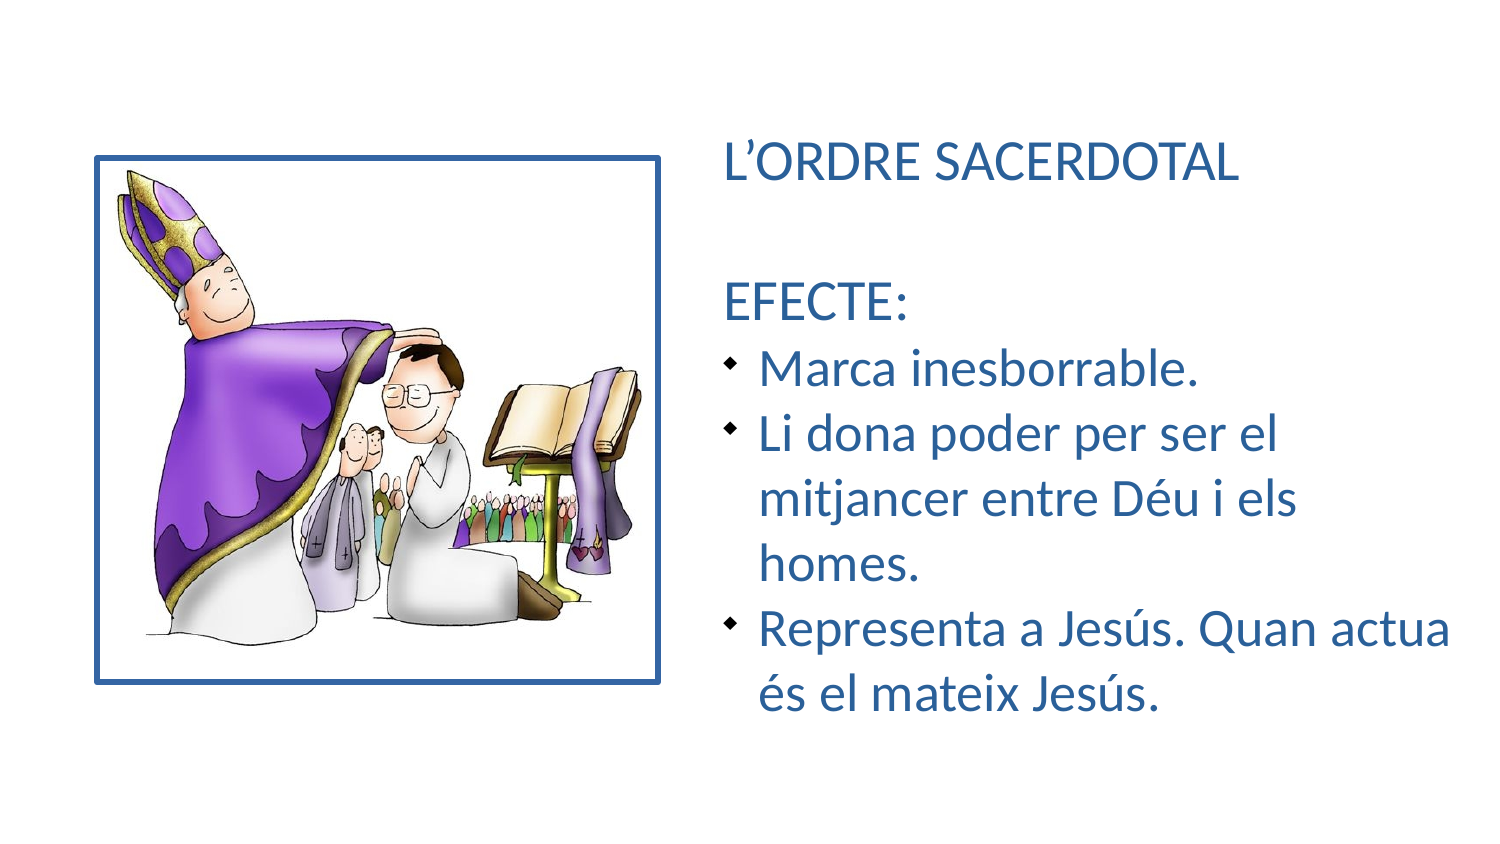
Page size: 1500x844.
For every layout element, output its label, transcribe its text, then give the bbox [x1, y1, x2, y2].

picture [100, 161, 655, 680]
text_box L’ORDRE SACERDOTAL EFECTE: Marca inesborrable. Li dona poder per ser el mitjancer entre Déu i els homes. Representa a Jesús. Quan actua és el mateix Jesús. [708, 114, 1477, 730]
